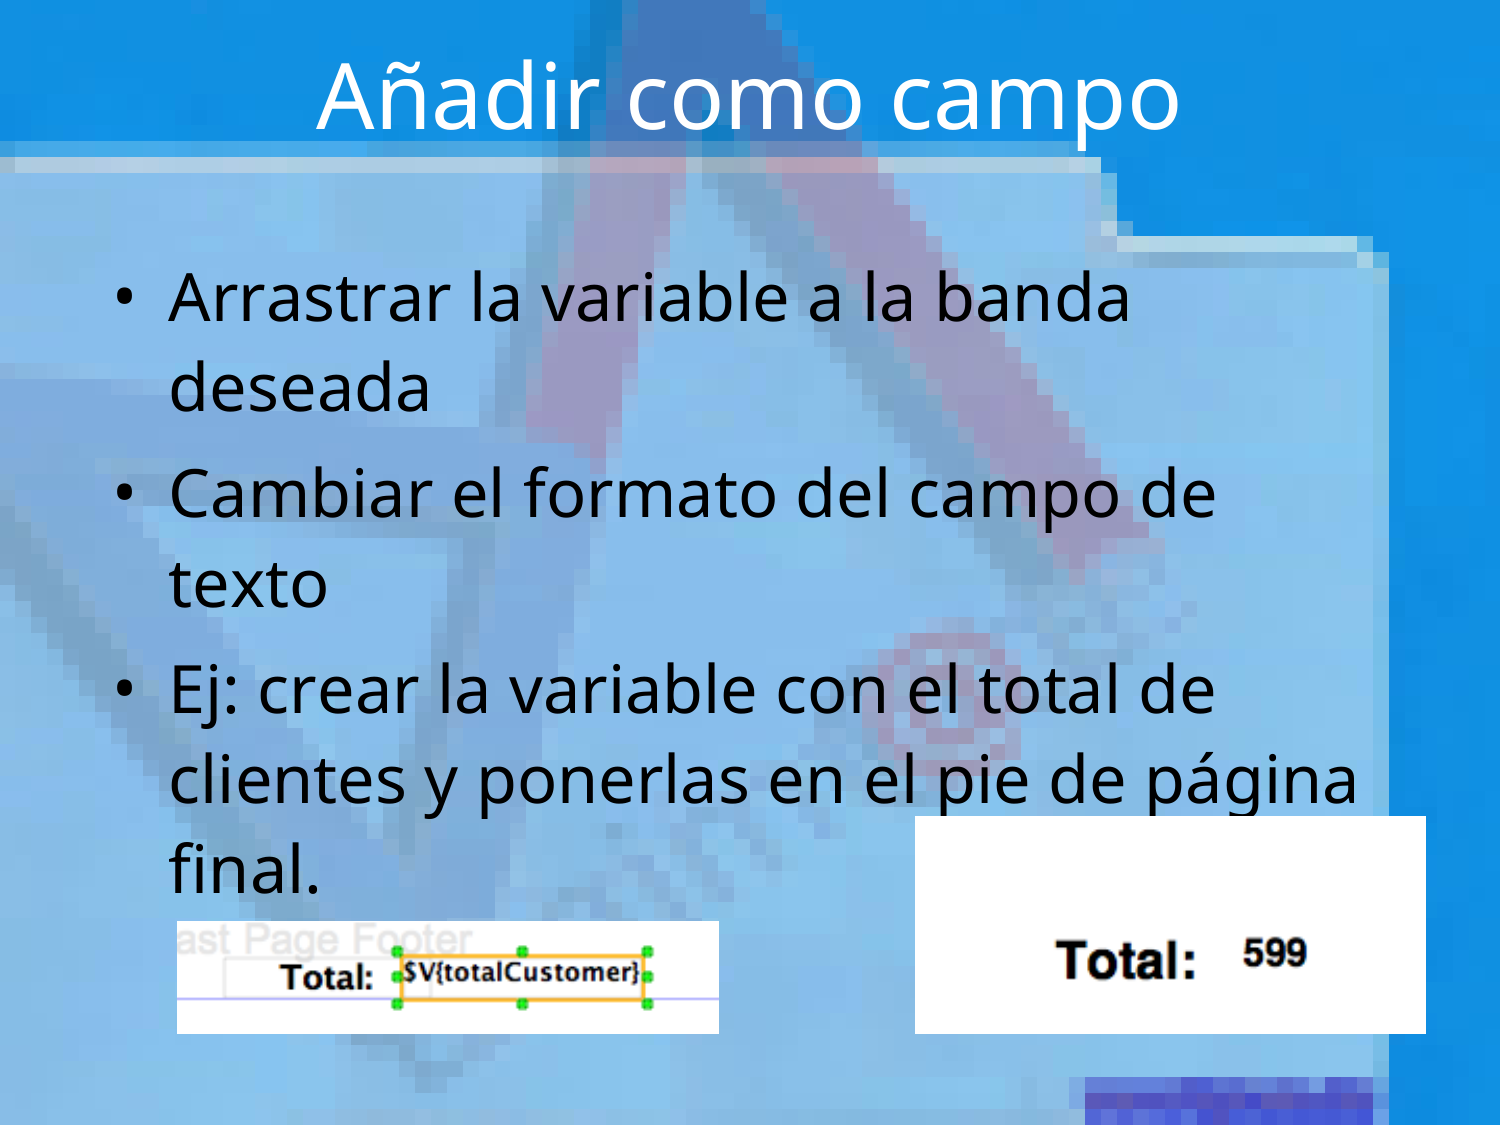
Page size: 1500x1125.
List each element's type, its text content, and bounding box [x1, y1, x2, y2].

list Arrastrar la variable a la banda deseada Cambiar el formato del campo de texto Ej: crear la variable con el total de clientes y ponerlas en el pie de página final. [112, 249, 1388, 1001]
title Añadir como campo [112, 0, 1388, 214]
picture [0, 0, 1500, 1125]
